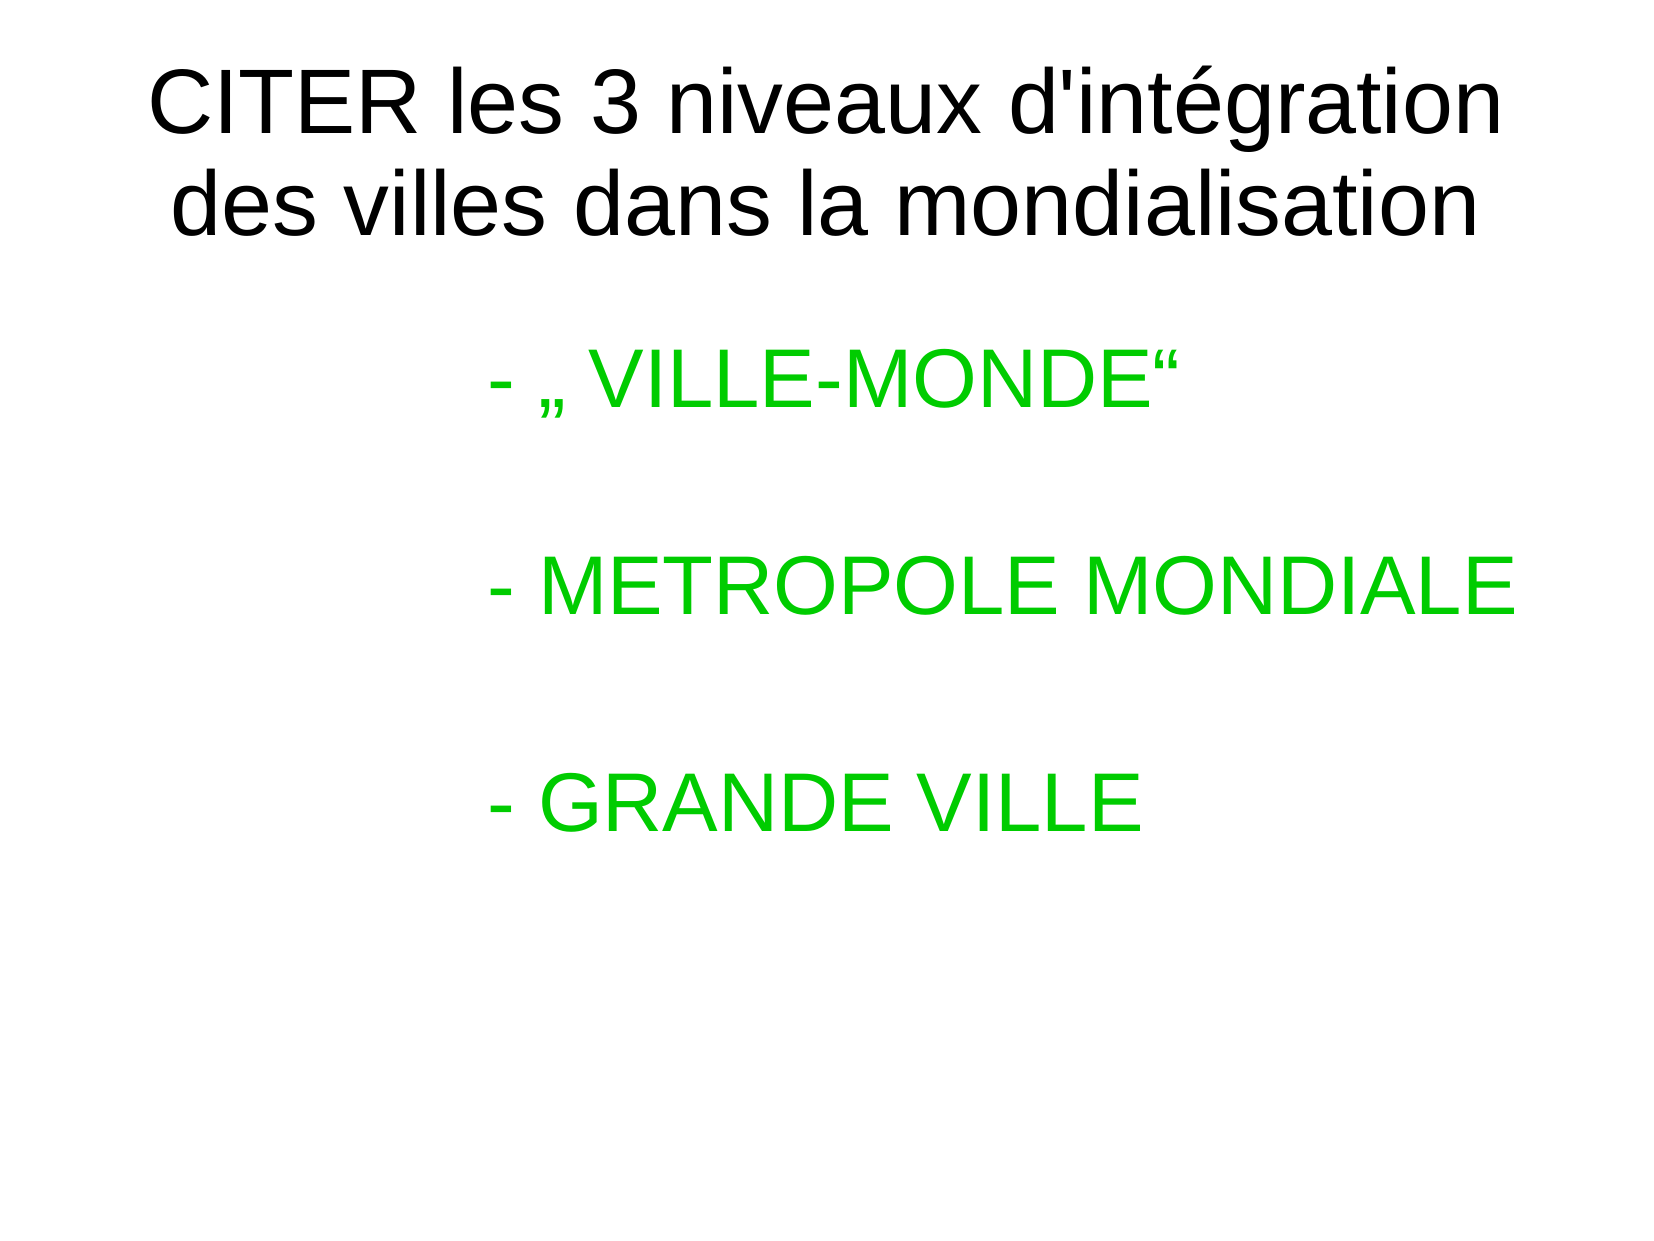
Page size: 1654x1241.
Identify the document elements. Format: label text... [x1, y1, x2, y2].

title CITER les 3 niveaux d'intégration des villes dans la mondialisation [82, 49, 1571, 257]
text_box - „ VILLE-MONDE“ [472, 324, 1211, 433]
text_box - GRANDE VILLE [472, 748, 1211, 857]
text_box - METROPOLE MONDIALE [472, 531, 1565, 640]
